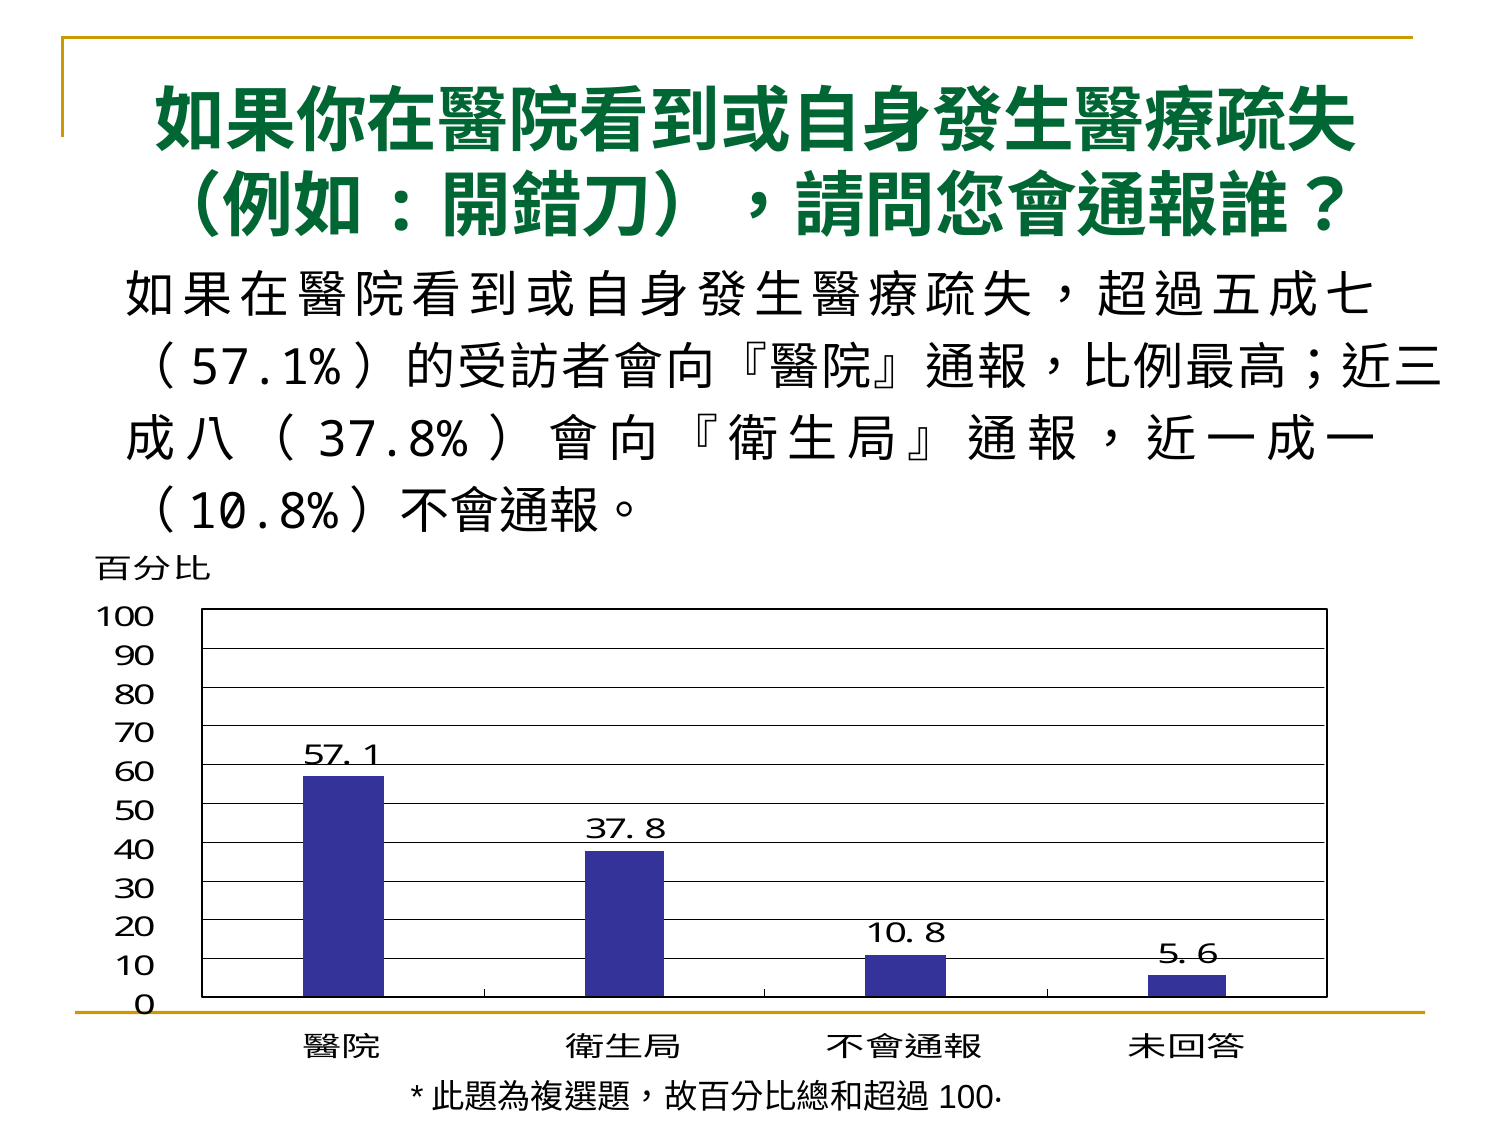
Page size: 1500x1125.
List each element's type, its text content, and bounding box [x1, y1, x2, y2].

title 如果你在醫院看到或自身發生醫療疏失 （例如:開錯刀），請問您會通報誰？ [86, 67, 1425, 211]
list 如果在醫院看到或自身發生醫療疏失，超過五成七（57.1%）的受訪者會向『醫院』通報，比例最高；近三成八（37.8%）會向『衛生局』通報，近一成一（10.8%）不會通報。 [110, 243, 1459, 551]
chart [76, 515, 1377, 1094]
text_box *此題為複選題，故百分比總和超過100‧ [396, 1067, 1018, 1122]
